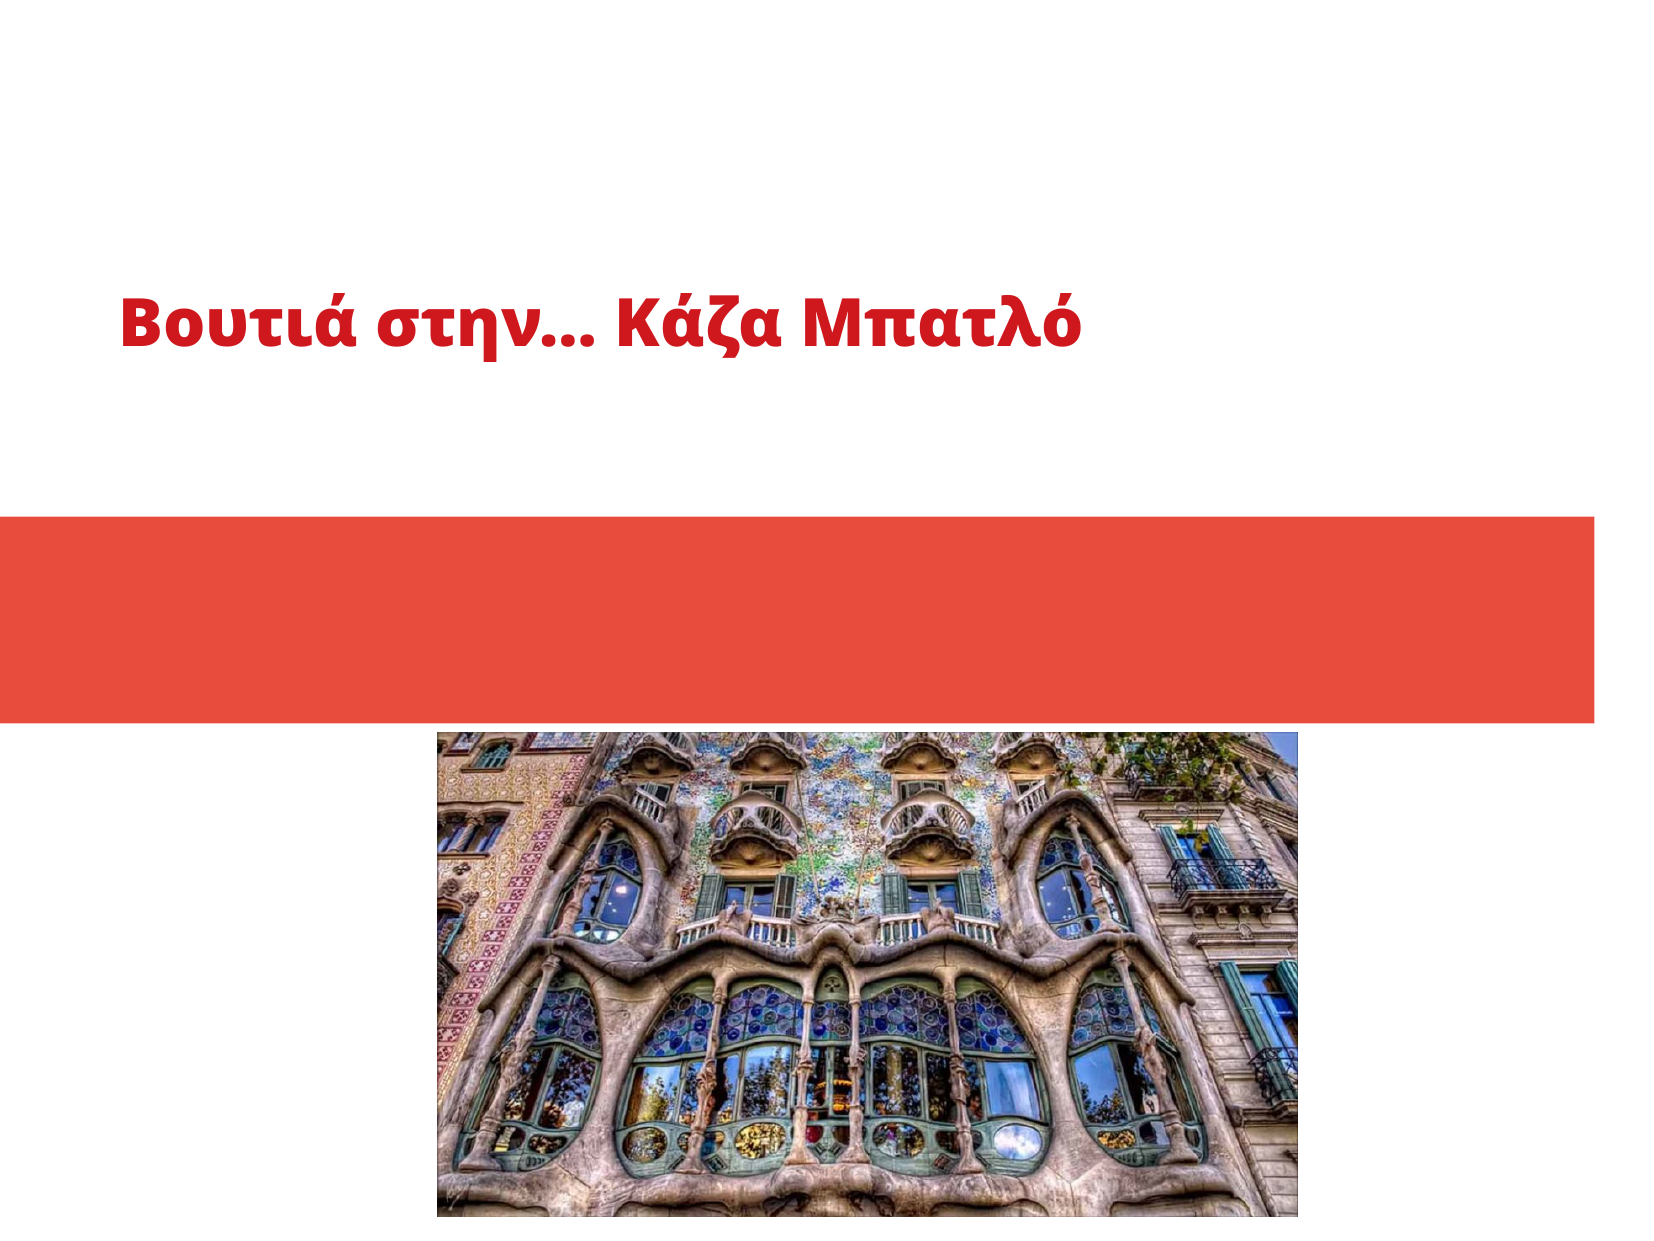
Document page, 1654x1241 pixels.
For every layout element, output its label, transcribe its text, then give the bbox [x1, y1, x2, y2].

picture [437, 732, 1298, 1217]
title Βουτιά στην… Κάζα Μπατλό [118, 218, 1654, 367]
